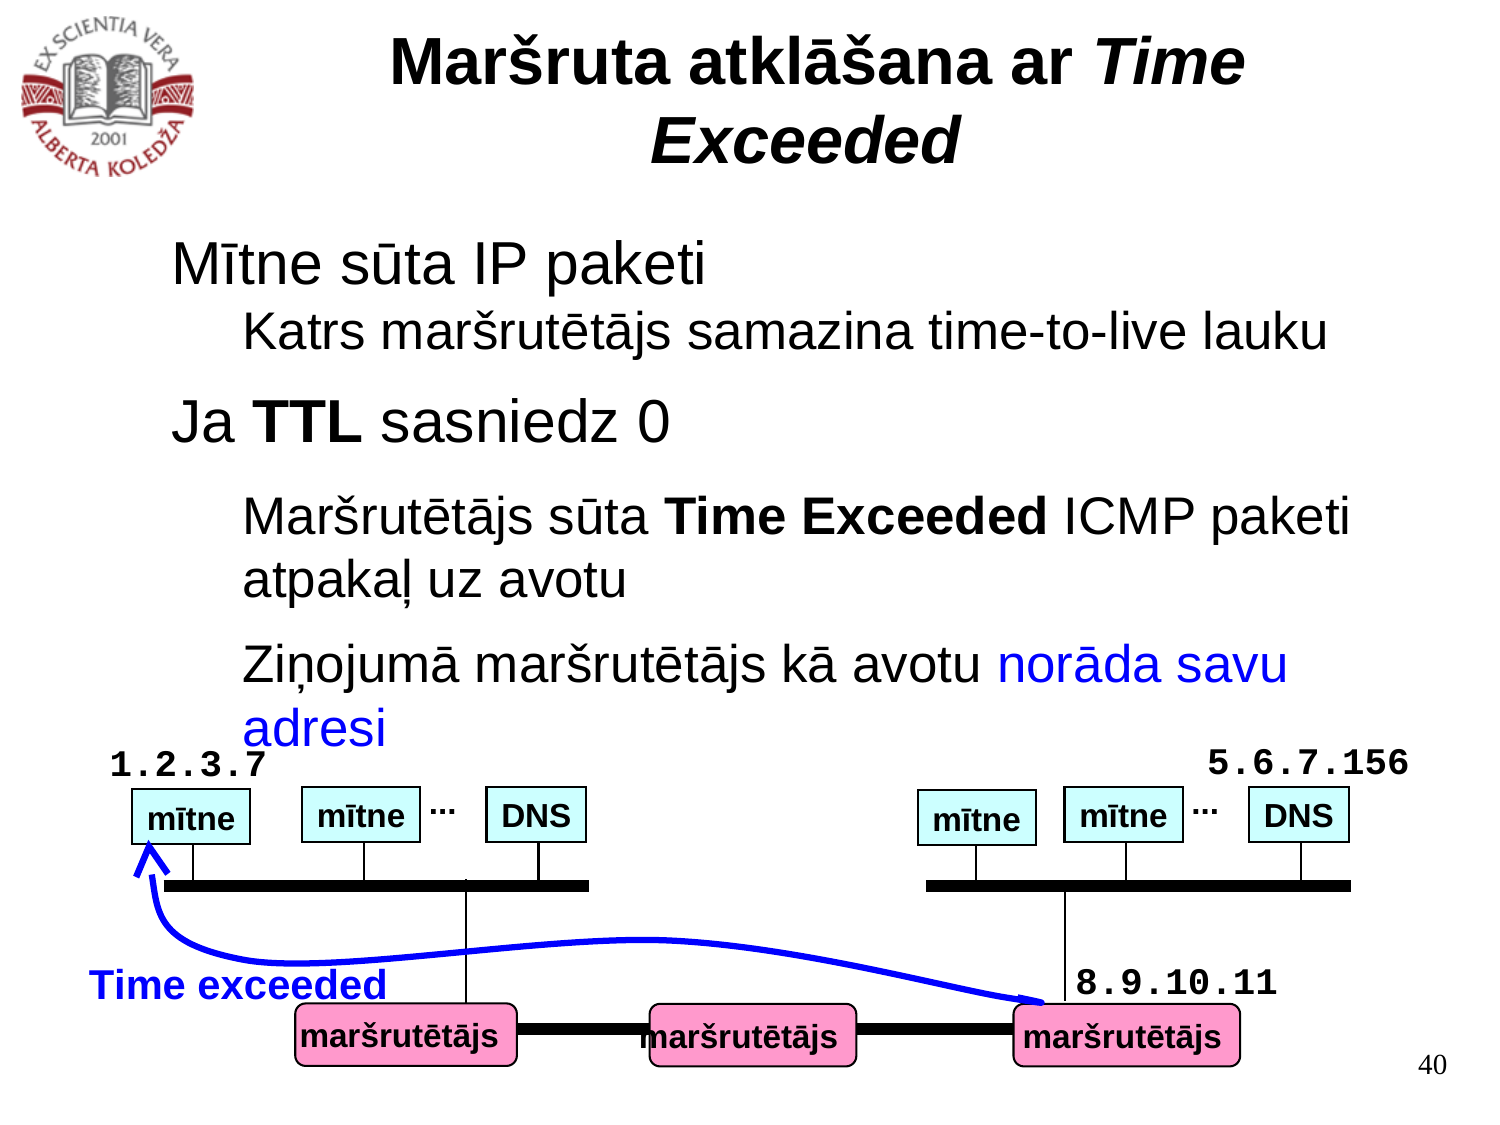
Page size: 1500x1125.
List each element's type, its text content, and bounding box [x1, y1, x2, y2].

text_box <skaitlis> [1312, 1037, 1463, 1101]
text_box maršrutētājs [295, 1035, 517, 1066]
picture [21, 16, 187, 177]
title Maršruta atklāšana ar Time Exceeded [187, 9, 1425, 185]
text_box maršrutētājs [649, 1035, 857, 1067]
text_box maršrutētājs [1013, 1035, 1241, 1067]
text_box Time exceeded [73, 950, 403, 1017]
list Mītne sūta IP paketi Katrs maršrutētājs samazina time-to-live lauku Ja TTL sasniedz 0 Maršrutētājs sūta Time Exceeded ICMP paketi atpakaļ uz avotu Ziņojumā maršrutētājs kā avotu norāda savu adresi [85, 216, 1436, 1035]
